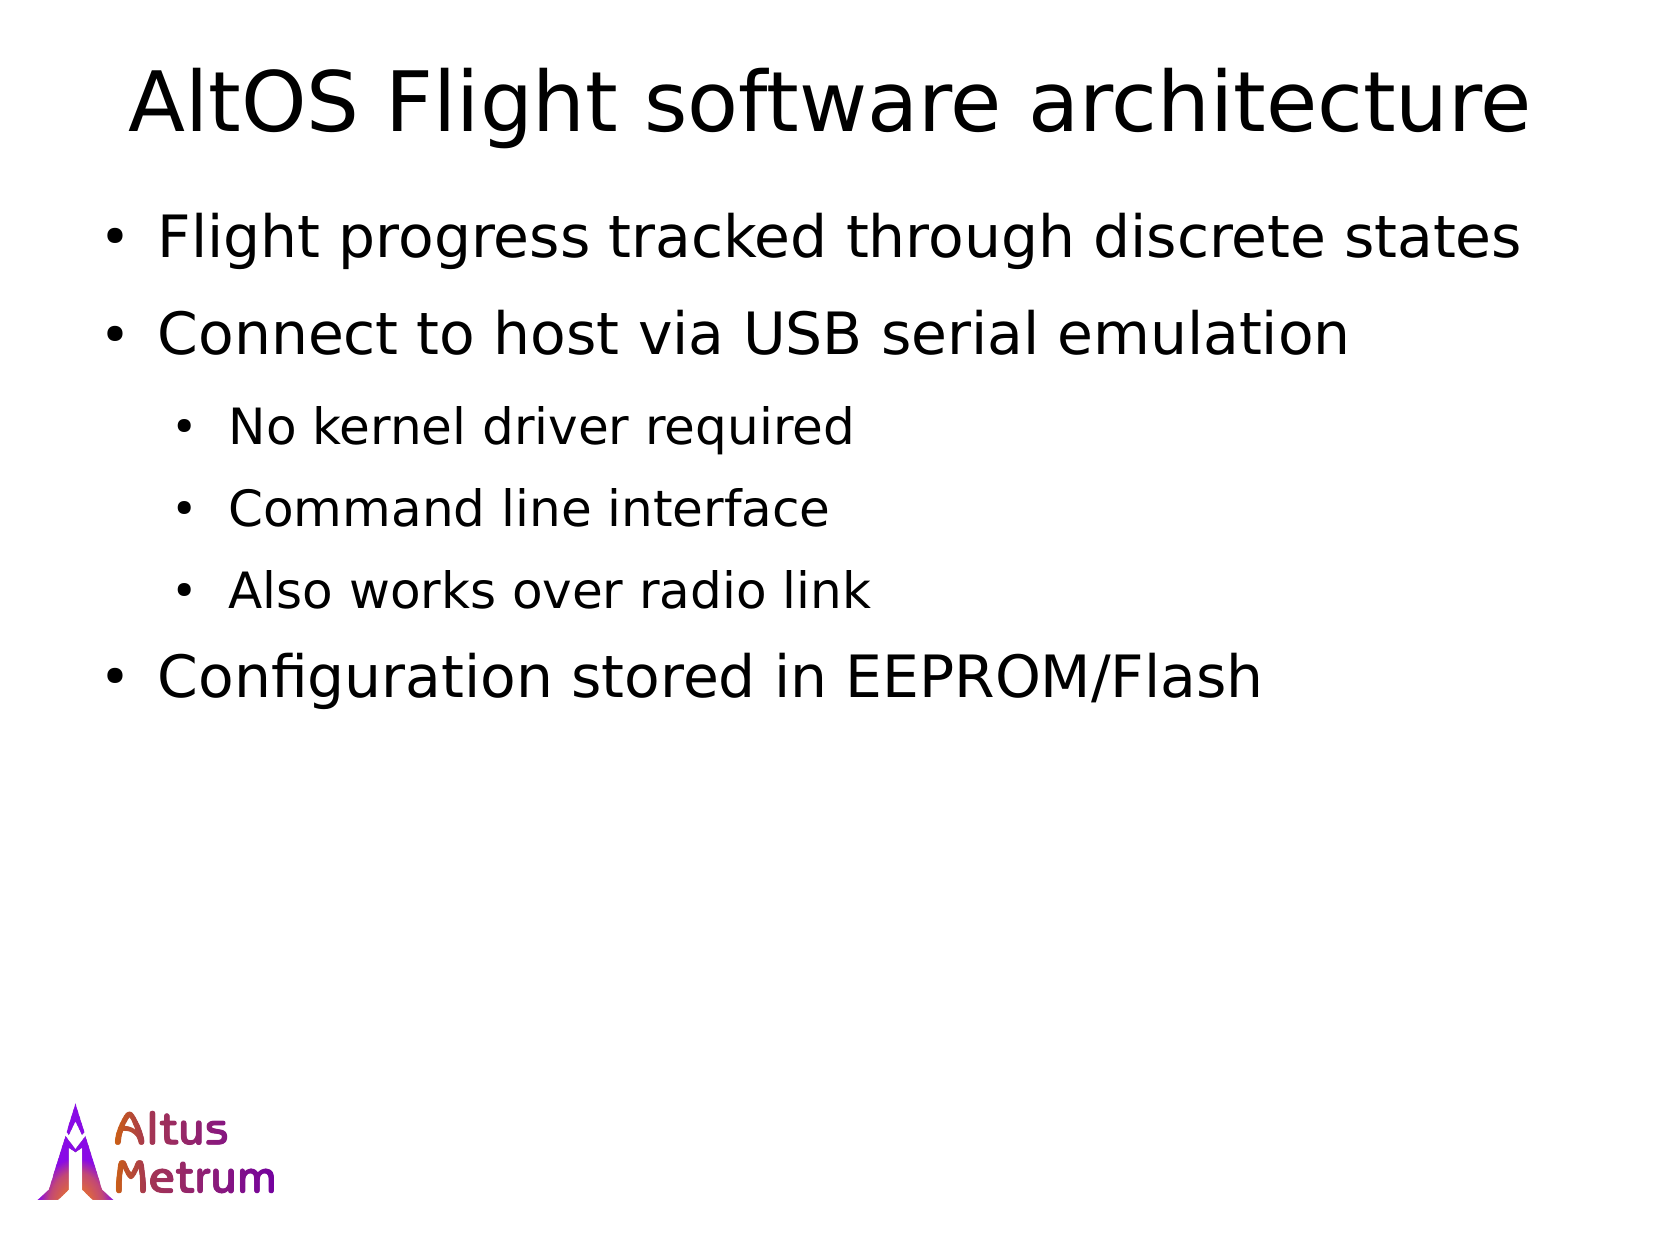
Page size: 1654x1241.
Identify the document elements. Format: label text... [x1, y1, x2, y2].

list Flight progress tracked through discrete states Connect to host via USB serial emulation No kernel driver required Command line interface Also works over radio link Configuration stored in EEPROM/Flash [86, 203, 1576, 1023]
picture [37, 1103, 274, 1200]
title AltOS Flight software architecture [86, 25, 1576, 181]
